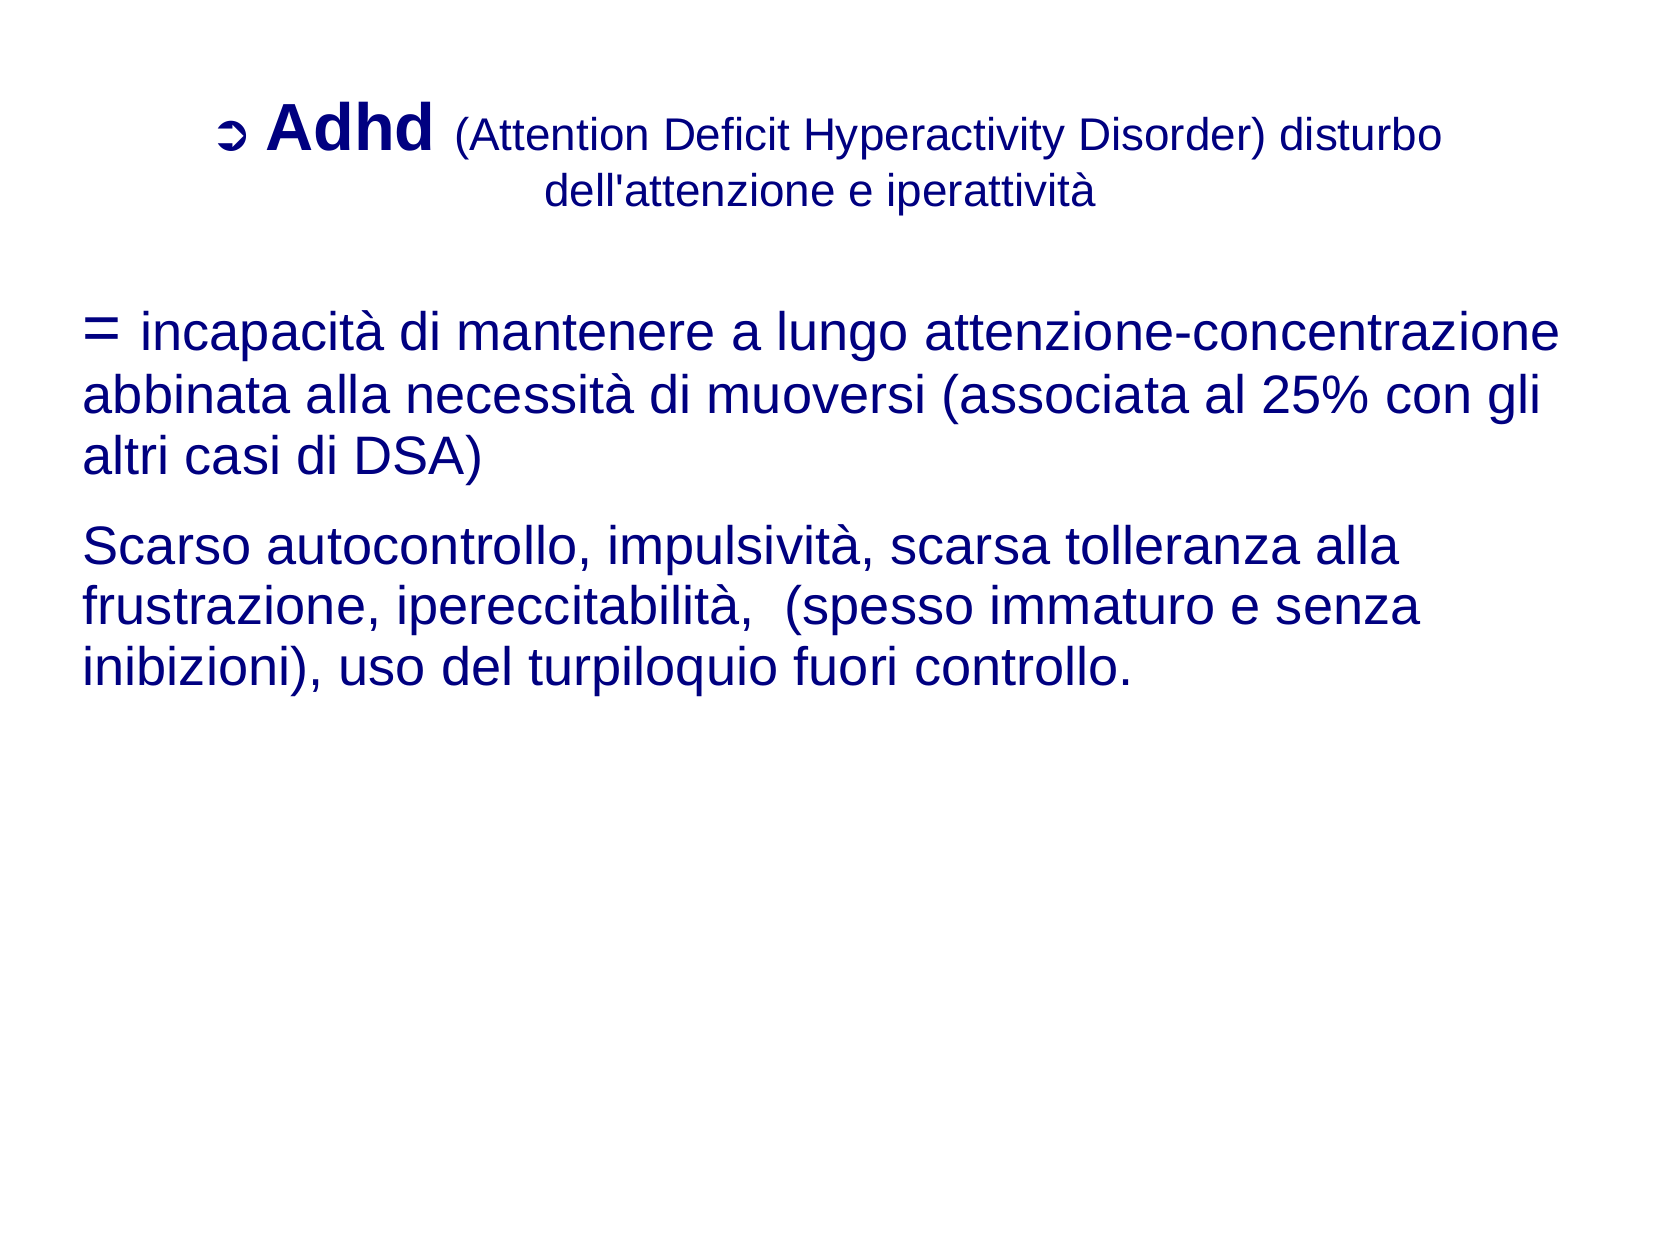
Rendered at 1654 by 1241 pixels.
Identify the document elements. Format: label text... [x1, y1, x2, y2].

list = incapacità di mantenere a lungo attenzione-concentrazione abbinata alla necessità di muoversi (associata al 25% con gli altri casi di DSA) Scarso autocontrollo, impulsività, scarsa tolleranza alla frustrazione, ipereccitabilità, (spesso immaturo e senza inibizioni), uso del turpiloquio fuori controllo. [82, 290, 1571, 1010]
title ➲ Adhd (Attention Deficit Hyperactivity Disorder) disturbo dell'attenzione e iperattività [82, 49, 1571, 257]
